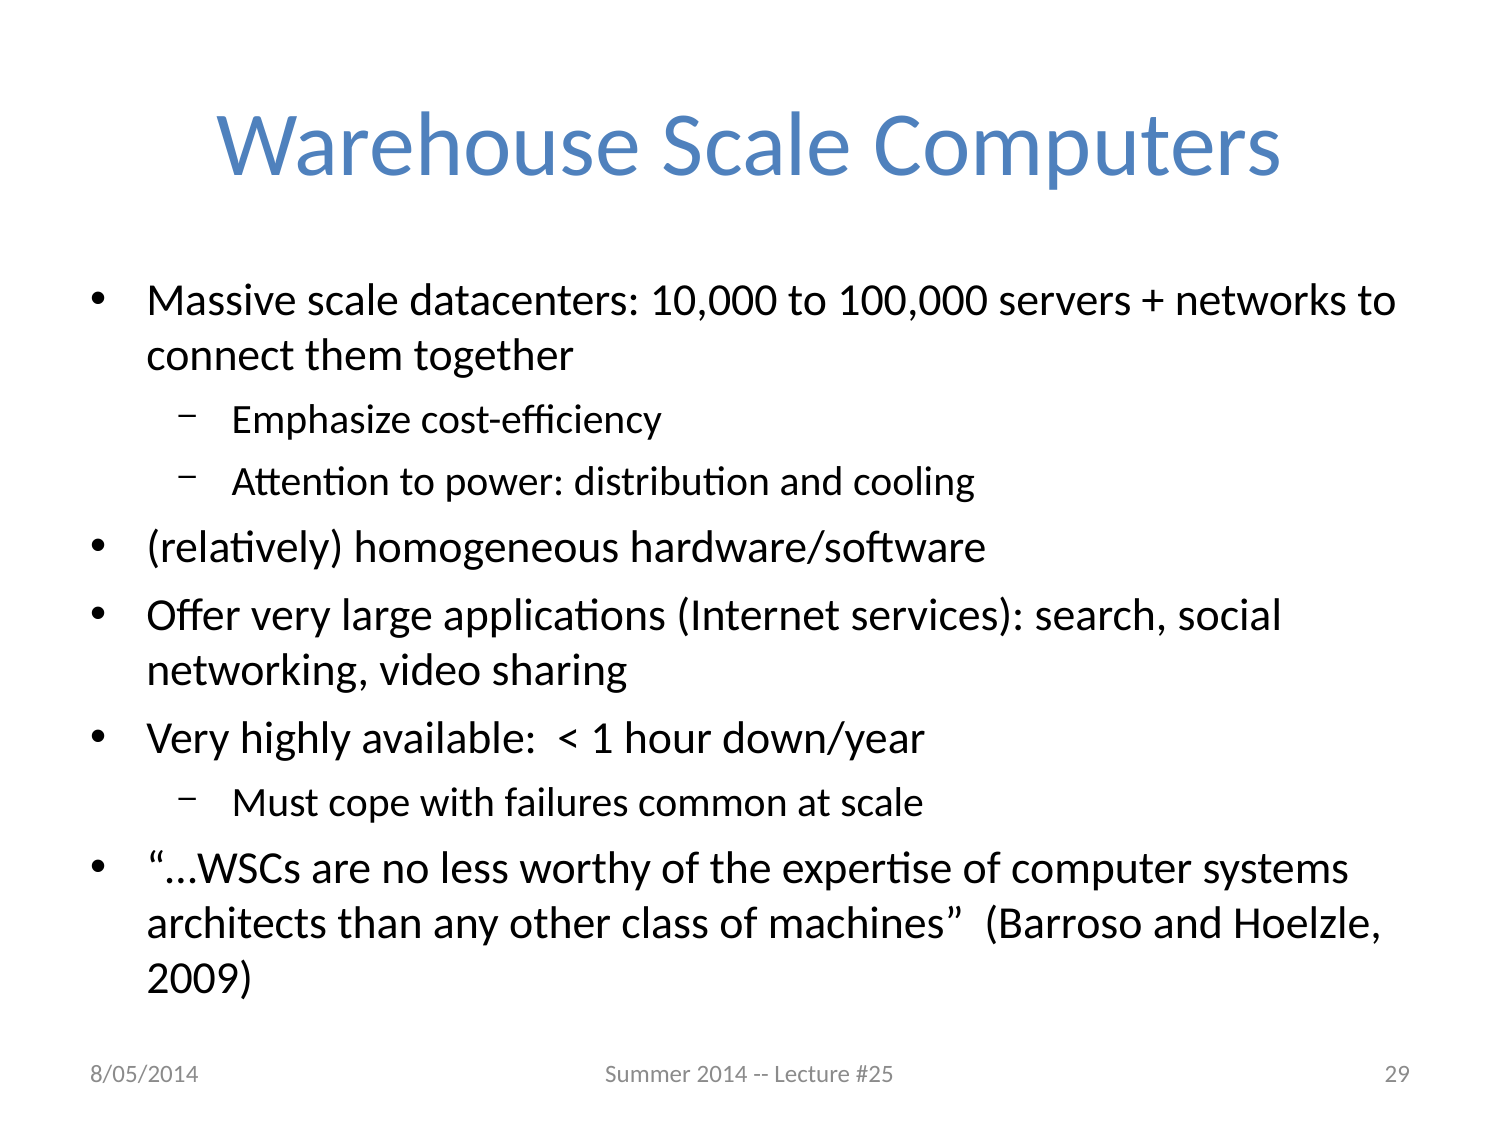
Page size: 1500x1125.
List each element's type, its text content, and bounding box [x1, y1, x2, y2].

footer Summer 2014 -- Lecture #25 [512, 1042, 988, 1103]
list Massive scale datacenters: 10,000 to 100,000 servers + networks to connect them together Emphasize cost-efficiency Attention to power: distribution and cooling (relatively) homogeneous hardware/software Offer very large applications (Internet services): search, social networking, video sharing Very highly available: < 1 hour down/year Must cope with failures common at scale “…WSCs are no less worthy of the expertise of computer systems architects than any other class of machines” (Barroso and Hoelzle, 2009) [75, 262, 1425, 1073]
slide_number <number> [1074, 1042, 1425, 1103]
title Warehouse Scale Computers [75, 45, 1425, 233]
slide_number 8/05/2014 [75, 1042, 425, 1103]
